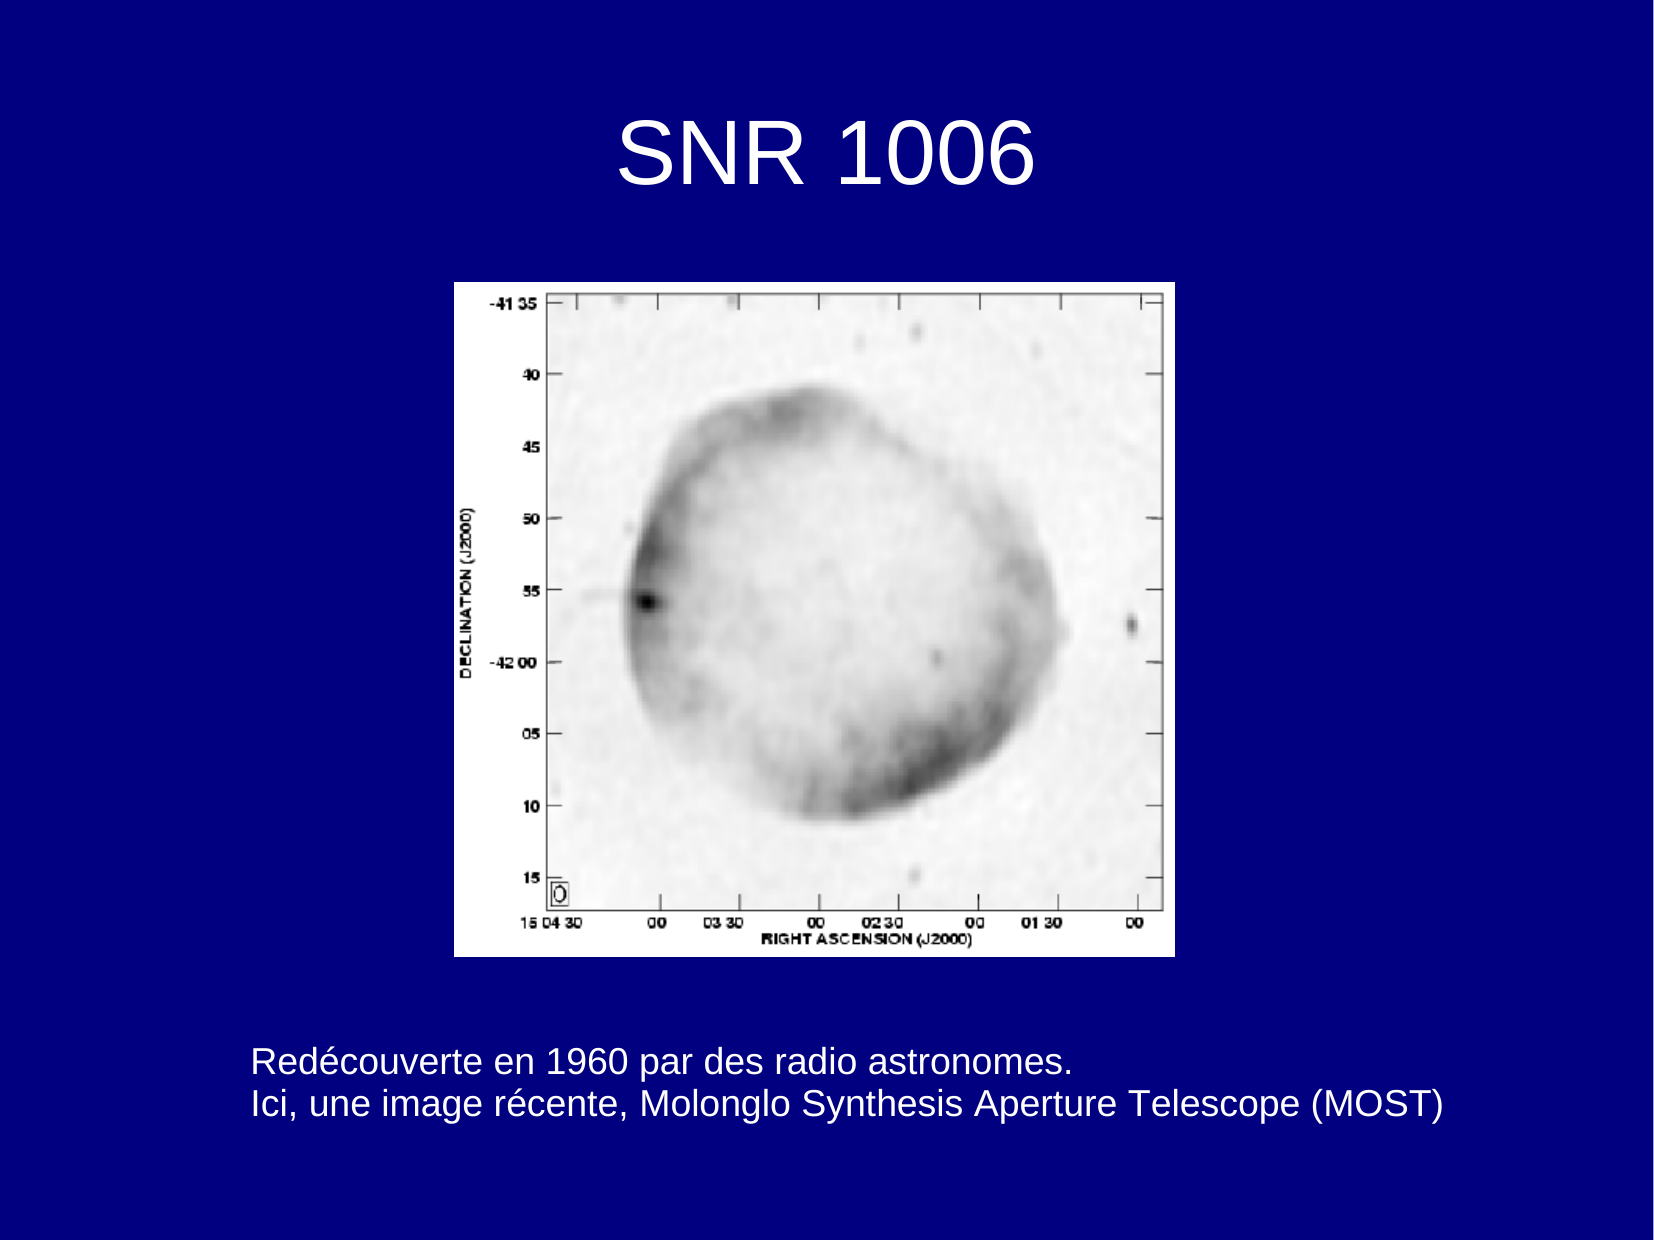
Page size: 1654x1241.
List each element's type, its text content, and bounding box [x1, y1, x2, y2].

picture [454, 282, 1175, 957]
title SNR 1006 [82, 49, 1571, 257]
text_box Redécouverte en 1960 par des radio astronomes. Ici, une image récente, Molonglo Synthesis Aperture Telescope (MOST) [235, 1033, 1460, 1133]
